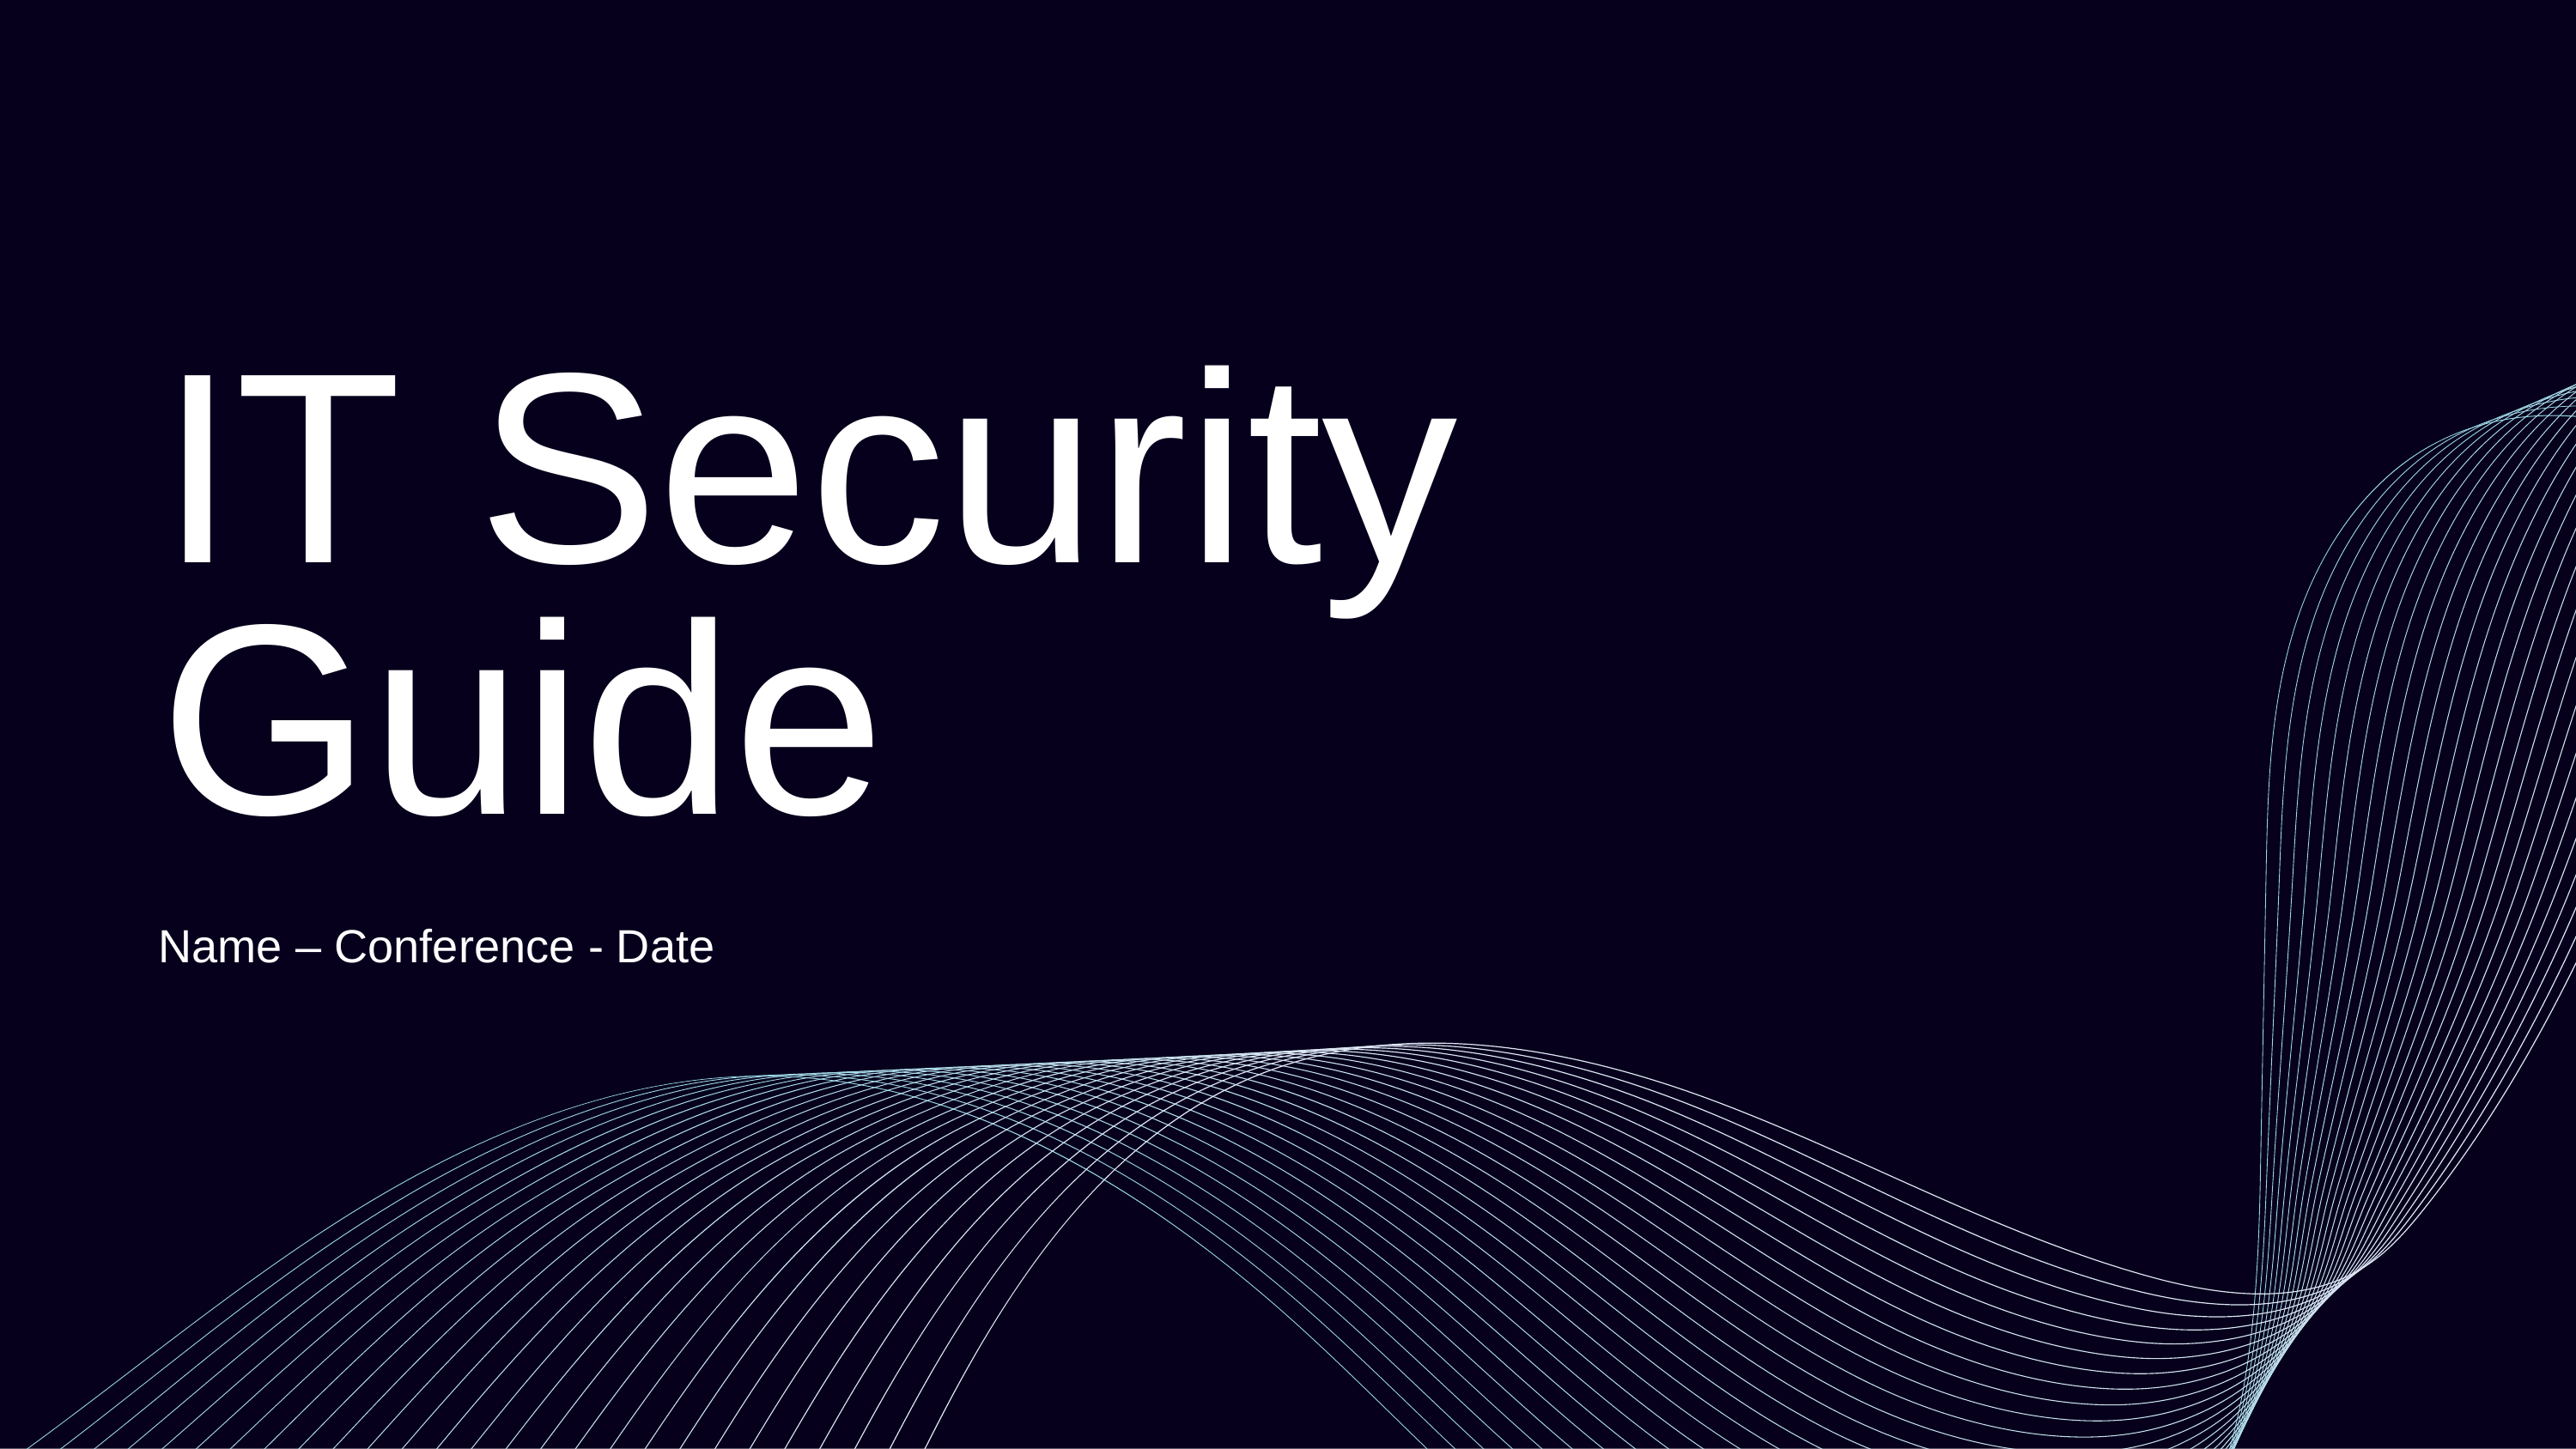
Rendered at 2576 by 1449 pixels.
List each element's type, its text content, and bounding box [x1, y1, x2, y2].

subtitle Name – Conference - Date [158, 916, 1962, 973]
text_box IT Security Guide [158, 284, 1539, 889]
